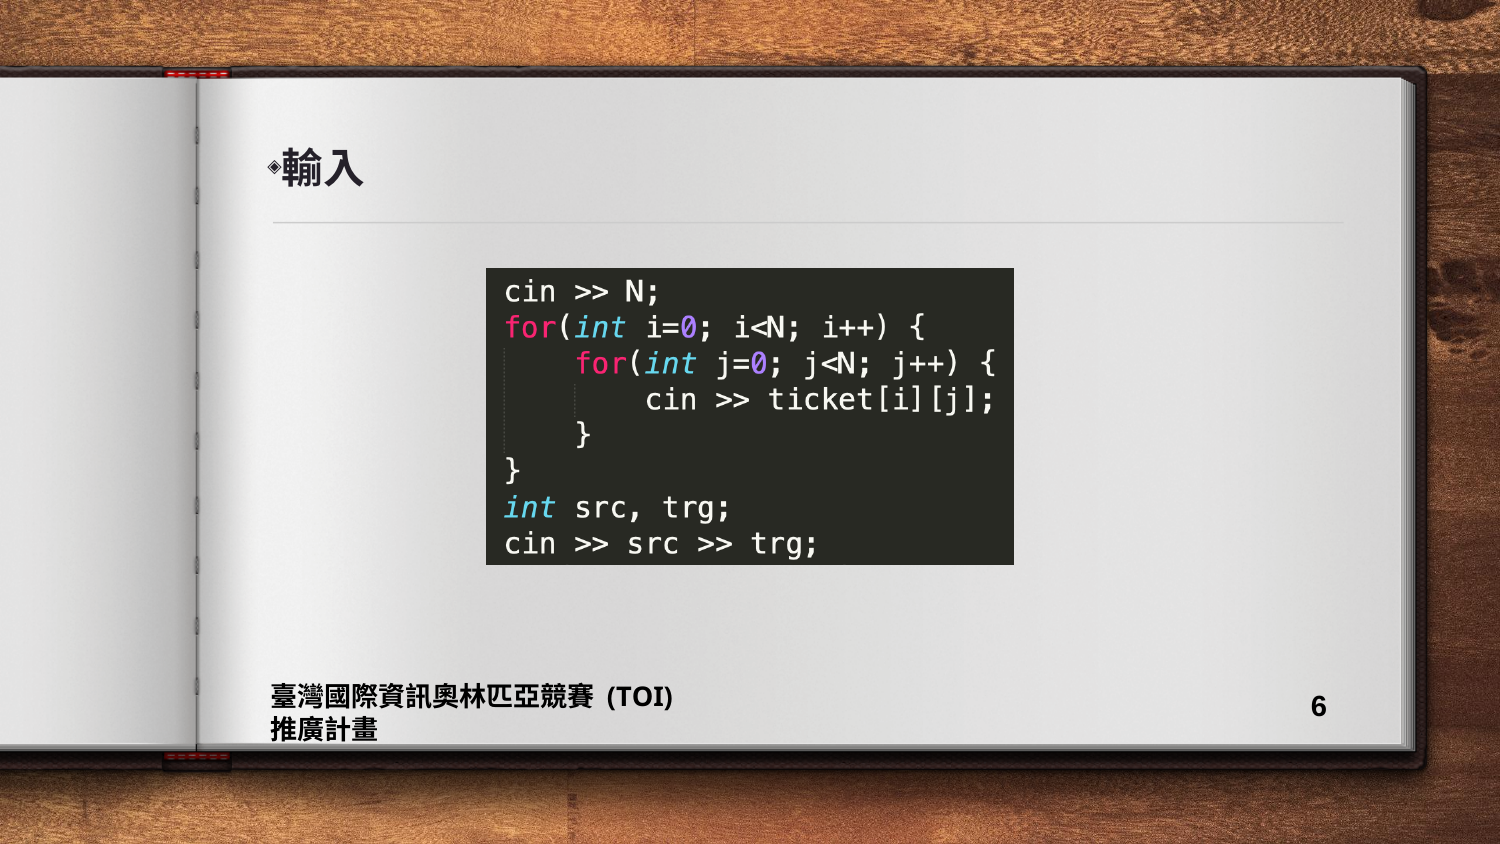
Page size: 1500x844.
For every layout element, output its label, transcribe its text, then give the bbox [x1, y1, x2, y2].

picture [486, 268, 1014, 565]
text_box 輸入 [252, 126, 746, 216]
text_box [1295, 672, 1386, 737]
